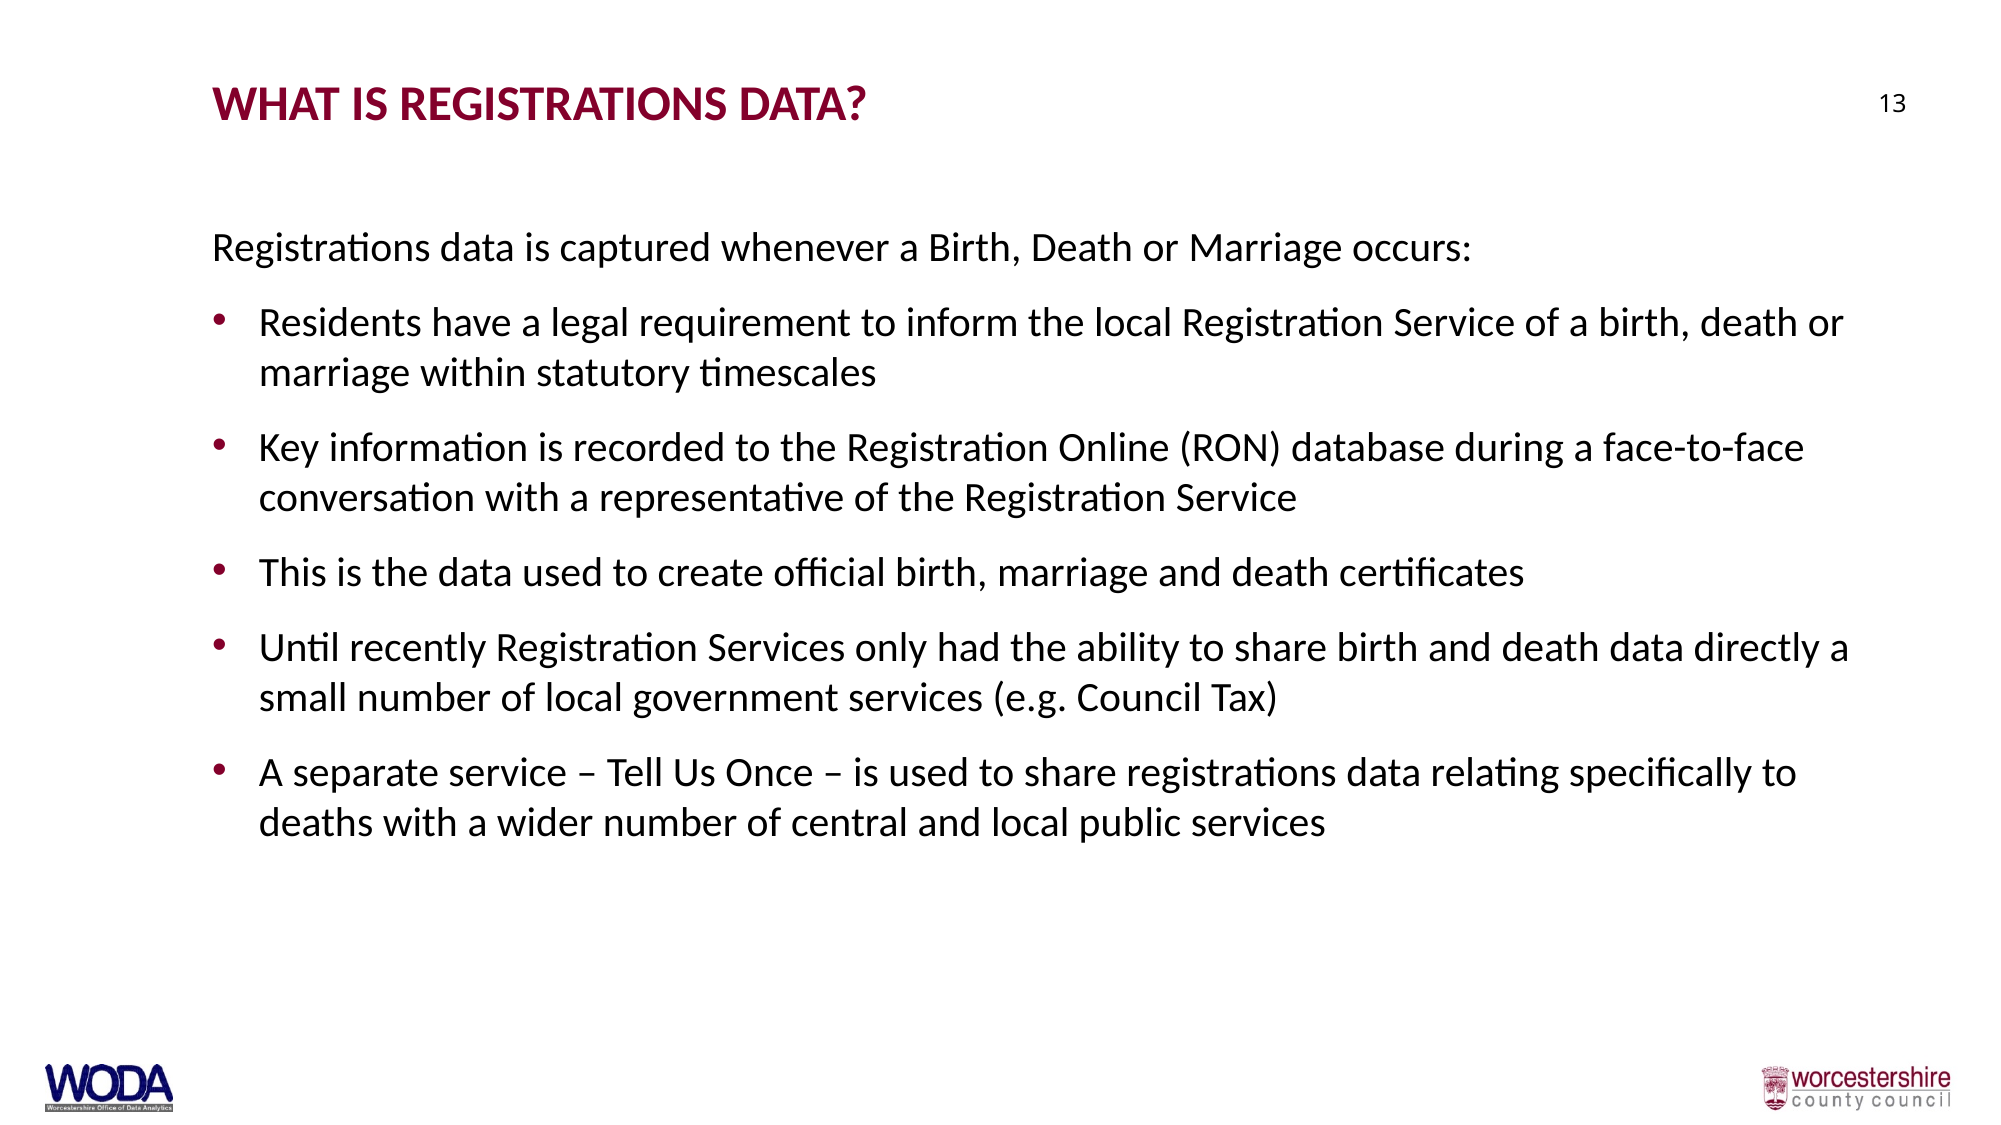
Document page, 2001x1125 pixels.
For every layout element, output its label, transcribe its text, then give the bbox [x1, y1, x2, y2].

list Registrations data is captured whenever a Birth, Death or Marriage occurs: Residents have a legal requirement to inform the local Registration Service of a birth, death or marriage within statutory timescales Key information is recorded to the Registration Online (RON) database during a face-to-face conversation with a representative of the Registration Service This is the data used to create official birth, marriage and death certificates Until recently Registration Services only had the ability to share birth and death data directly a small number of local government services (e.g. Council Tax) A separate service – Tell Us Once – is used to share registrations data relating specifically to deaths with a wider number of central and local public services [212, 219, 1911, 1007]
title WHAT IS REGISTRATIONS DATA? [212, 70, 1809, 183]
picture [1749, 1055, 1971, 1121]
slide_number <number> [1850, 87, 1907, 148]
picture [45, 1064, 173, 1112]
